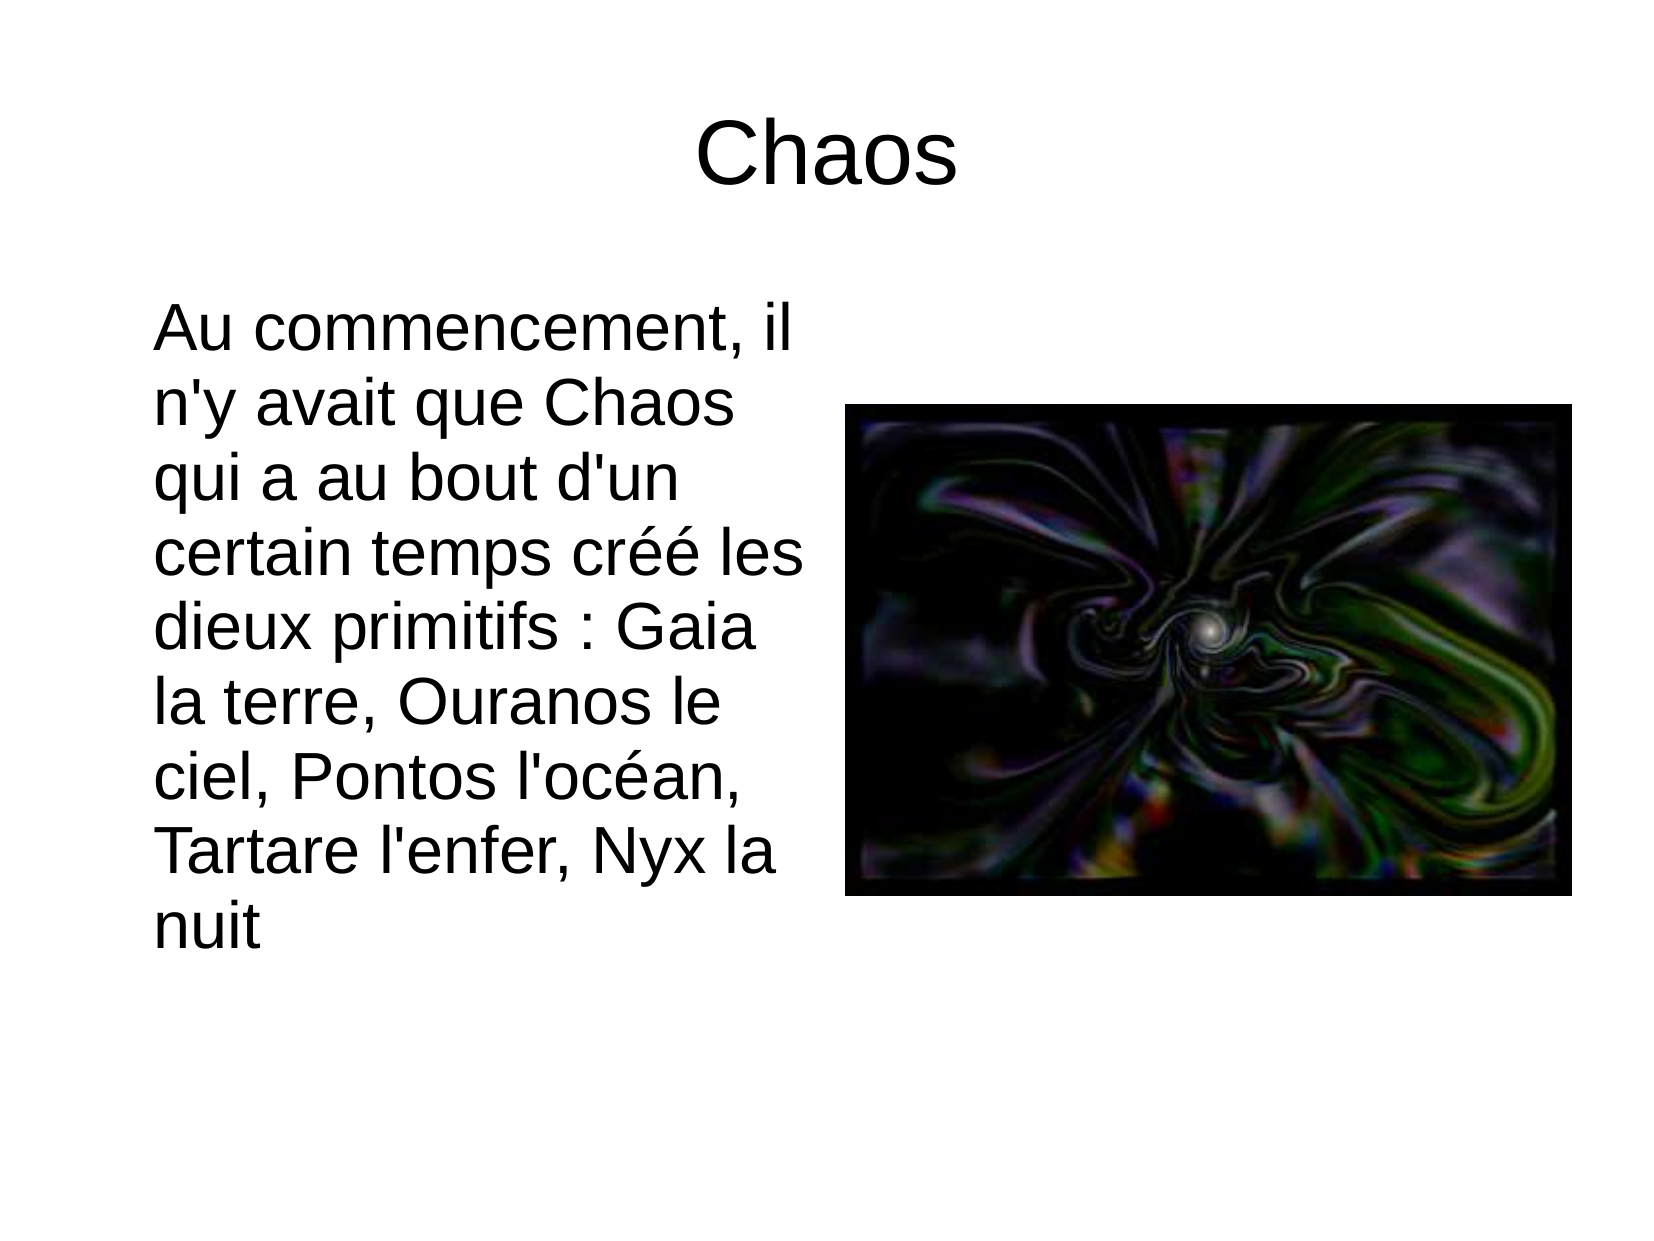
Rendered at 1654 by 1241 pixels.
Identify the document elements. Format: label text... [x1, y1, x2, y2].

picture [845, 404, 1572, 896]
title Chaos [82, 49, 1571, 257]
list Au commencement, il n'y avait que Chaos qui a au bout d'un certain temps créé les dieux primitifs : Gaia la terre, Ouranos le ciel, Pontos l'océan, Tartare l'enfer, Nyx la nuit [82, 290, 809, 1010]
